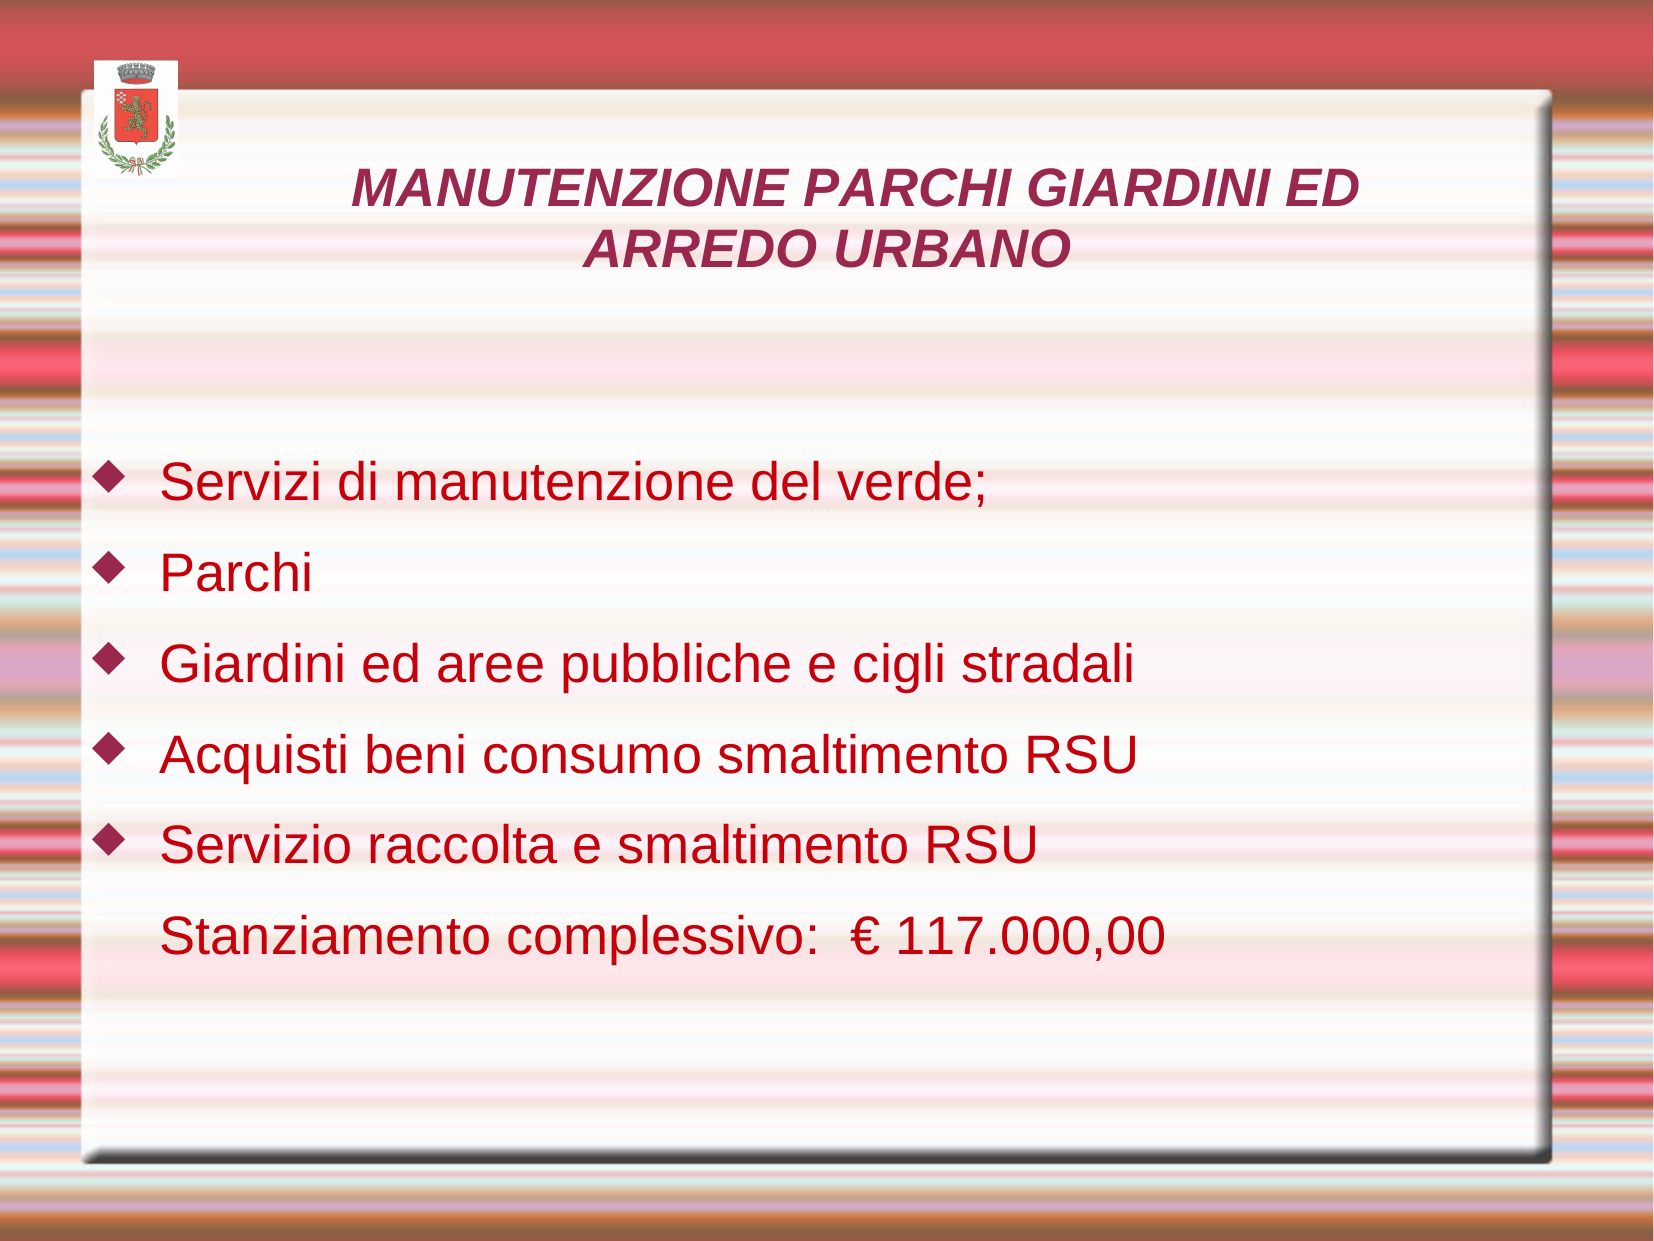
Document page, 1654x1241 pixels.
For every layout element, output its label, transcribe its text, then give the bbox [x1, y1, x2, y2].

title MANUTENZIONE PARCHI GIARDINI ED ARREDO URBANO [121, 114, 1534, 322]
list Servizi di manutenzione del verde; Parchi Giardini ed aree pubbliche e cigli stradali Acquisti beni consumo smaltimento RSU Servizio raccolta e smaltimento RSU Stanziamento complessivo: € 117.000,00 [76, 421, 1565, 1241]
picture [0, 0, 1654, 1241]
